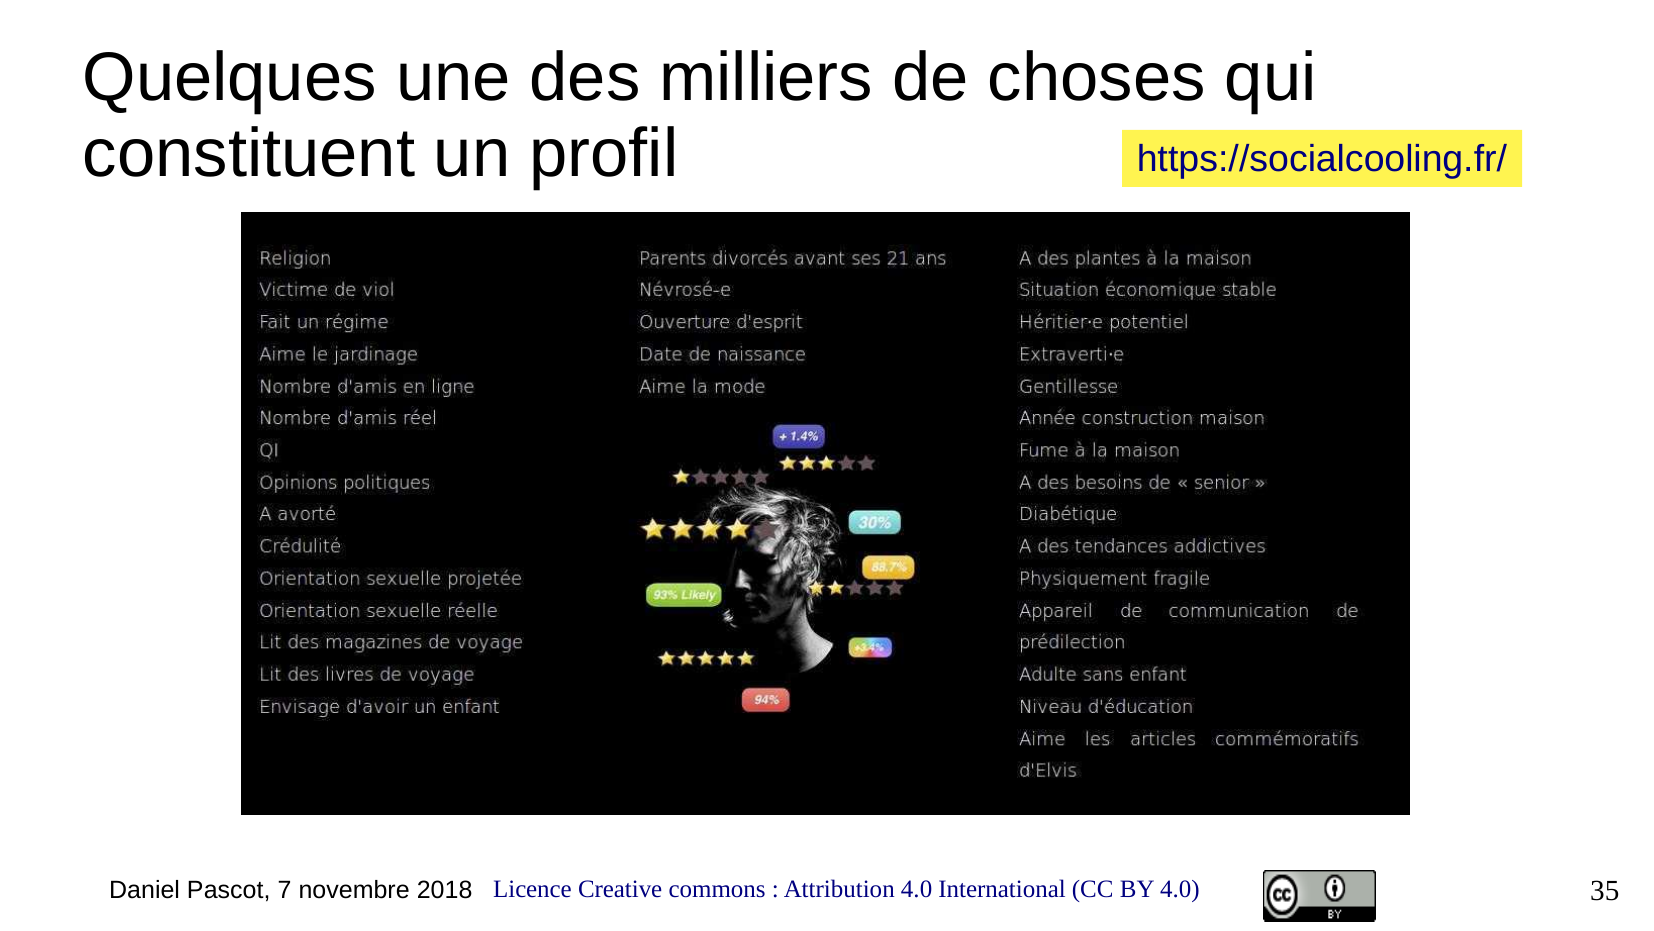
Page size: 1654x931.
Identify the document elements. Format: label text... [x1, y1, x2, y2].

text_box https://socialcooling.fr/ [1122, 129, 1523, 187]
picture [1263, 870, 1376, 922]
title Quelques une des milliers de choses qui constituent un profil [82, 37, 1571, 193]
picture [241, 212, 1410, 815]
